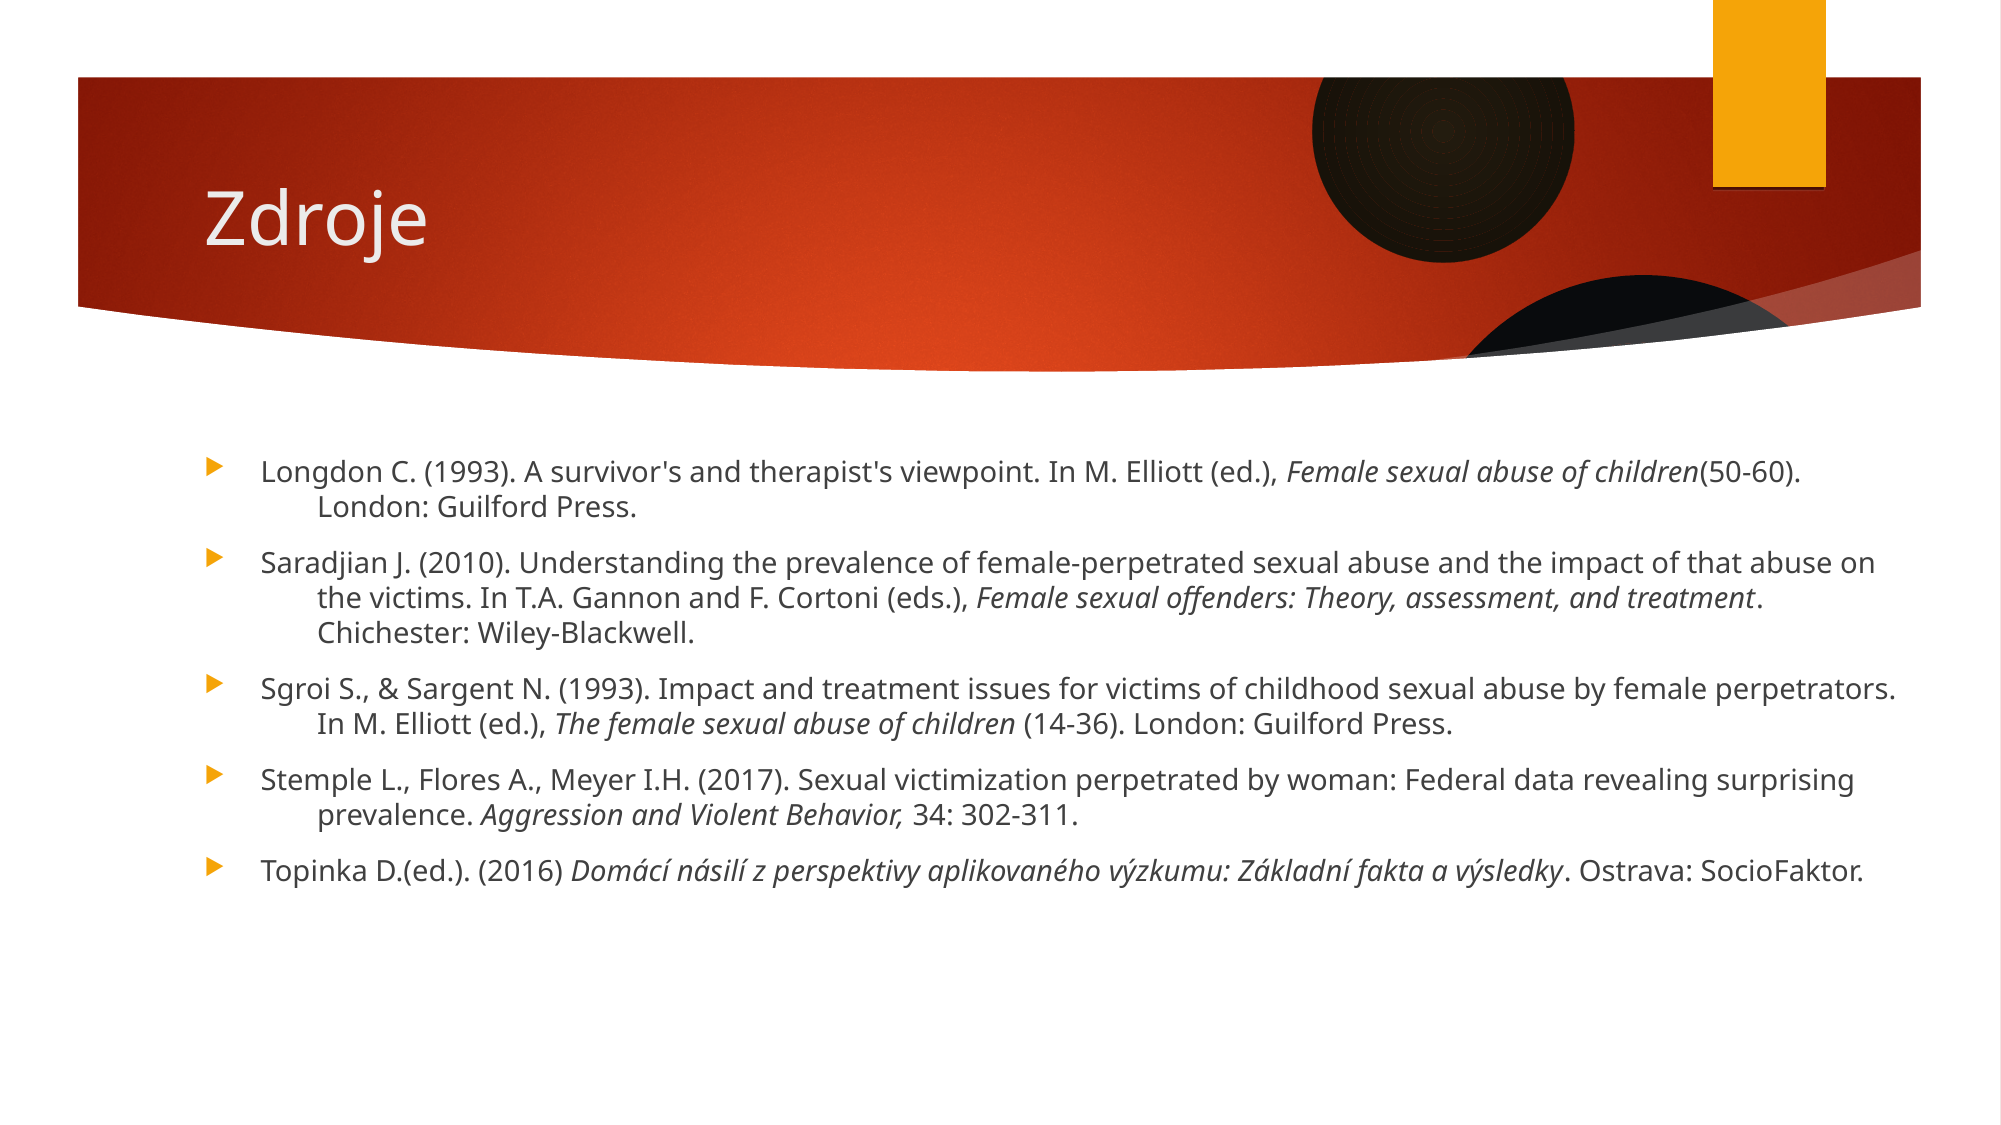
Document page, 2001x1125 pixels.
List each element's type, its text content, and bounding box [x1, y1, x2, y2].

title Zdroje [189, 155, 1627, 276]
list Longdon C. (1993). A survivor's and therapist's viewpoint. In M. Elliott (ed.), Female sexual abuse of children(50-60). London: Guilford Press. Saradjian J. (2010). Understanding the prevalence of female-perpetrated sexual abuse and the impact of that abuse on the victims. In T.A. Gannon and F. Cortoni (eds.), Female sexual offenders: Theory, assessment, and treatment. Chichester: Wiley-Blackwell. Sgroi S., & Sargent N. (1993). Impact and treatment issues for victims of childhood sexual abuse by female perpetrators. In M. Elliott (ed.), The female sexual abuse of children (14-36). London: Guilford Press. Stemple L., Flores A., Meyer I.H. (2017). Sexual victimization perpetrated by woman: Federal data revealing surprising prevalence. Aggression and Violent Behavior, 34: 302-311. Topinka D.(ed.). (2016) Domácí násilí z perspektivy aplikovaného výzkumu: Základní fakta a výsledky. Ostrava: SocioFaktor. [189, 445, 1922, 988]
